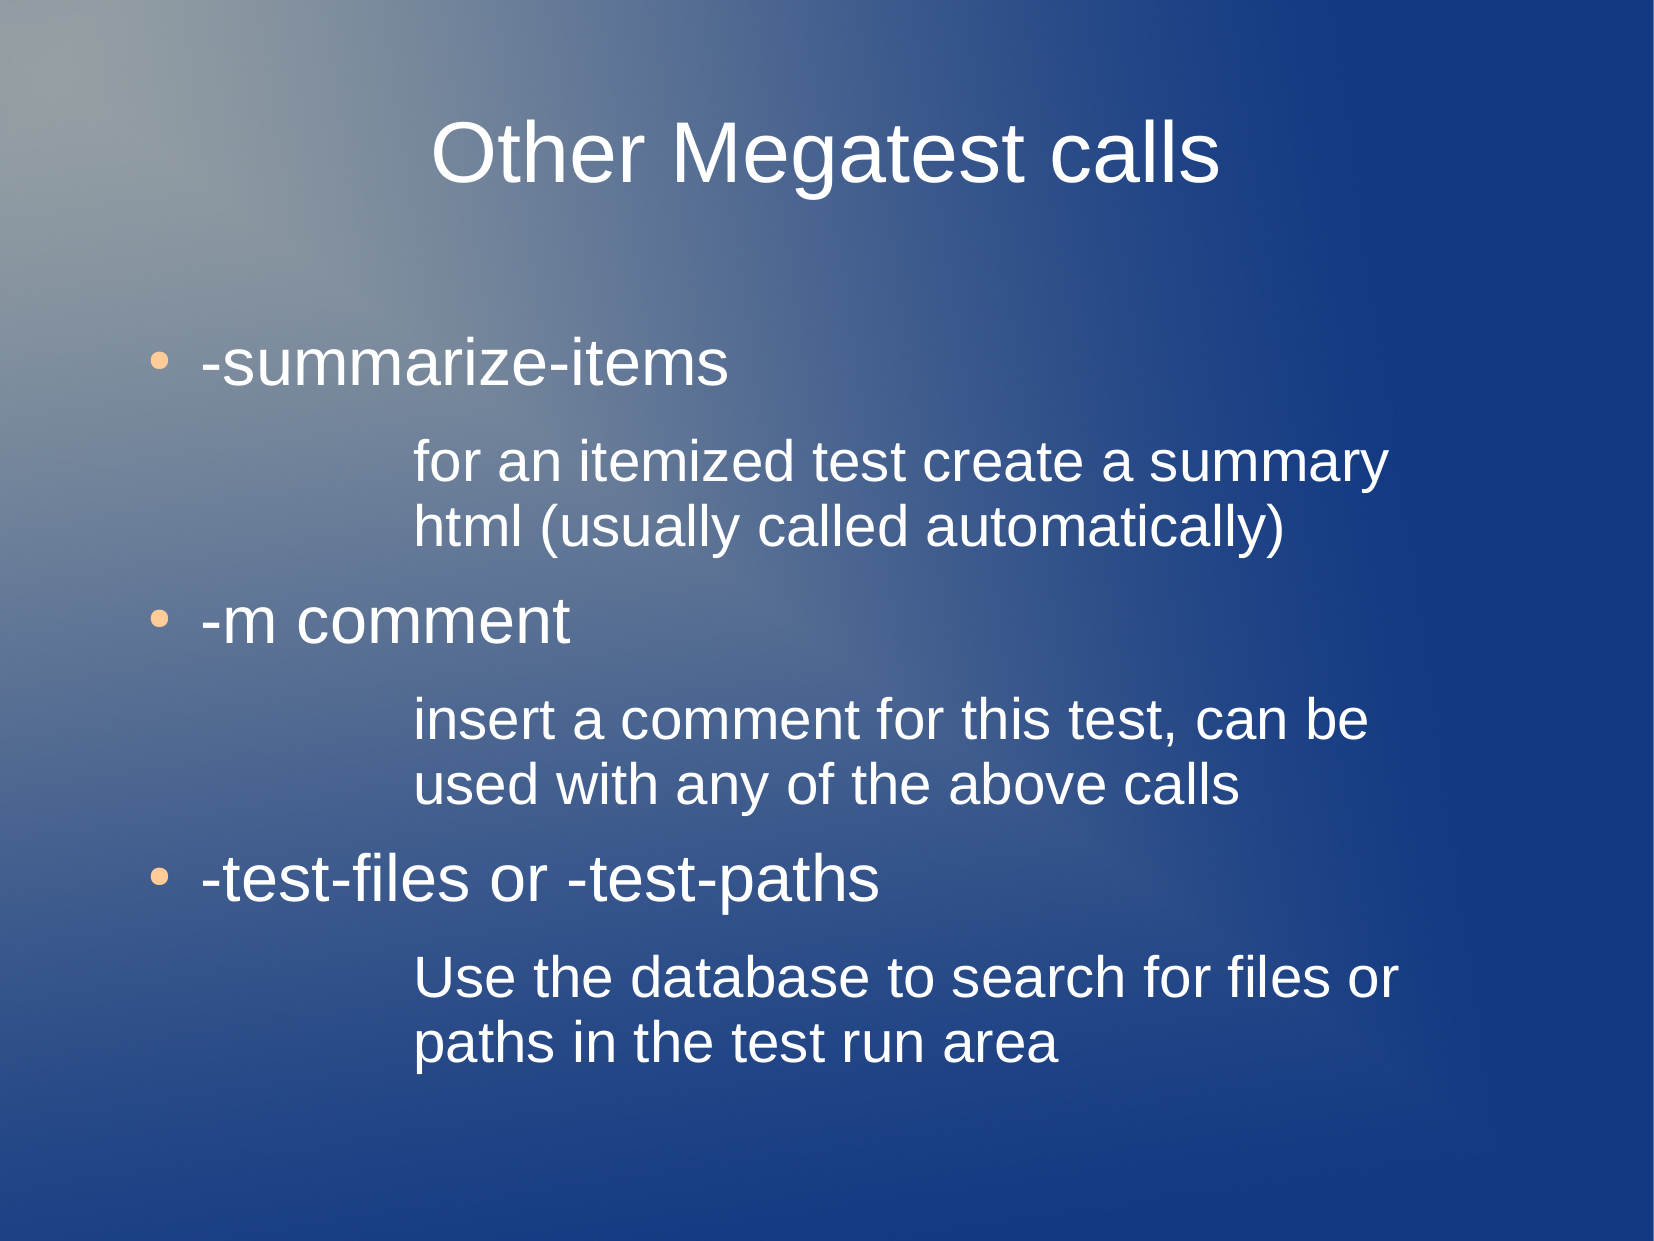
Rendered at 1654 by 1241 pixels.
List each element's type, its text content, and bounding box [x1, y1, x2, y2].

picture [0, 0, 1654, 1241]
list -summarize-items for an itemized test create a summary html (usually called automatically) -m comment insert a comment for this test, can be used with any of the above calls -test-files or -test-paths Use the database to search for files or paths in the test run area [129, 324, 1489, 1045]
title Other Megatest calls [82, 49, 1571, 257]
